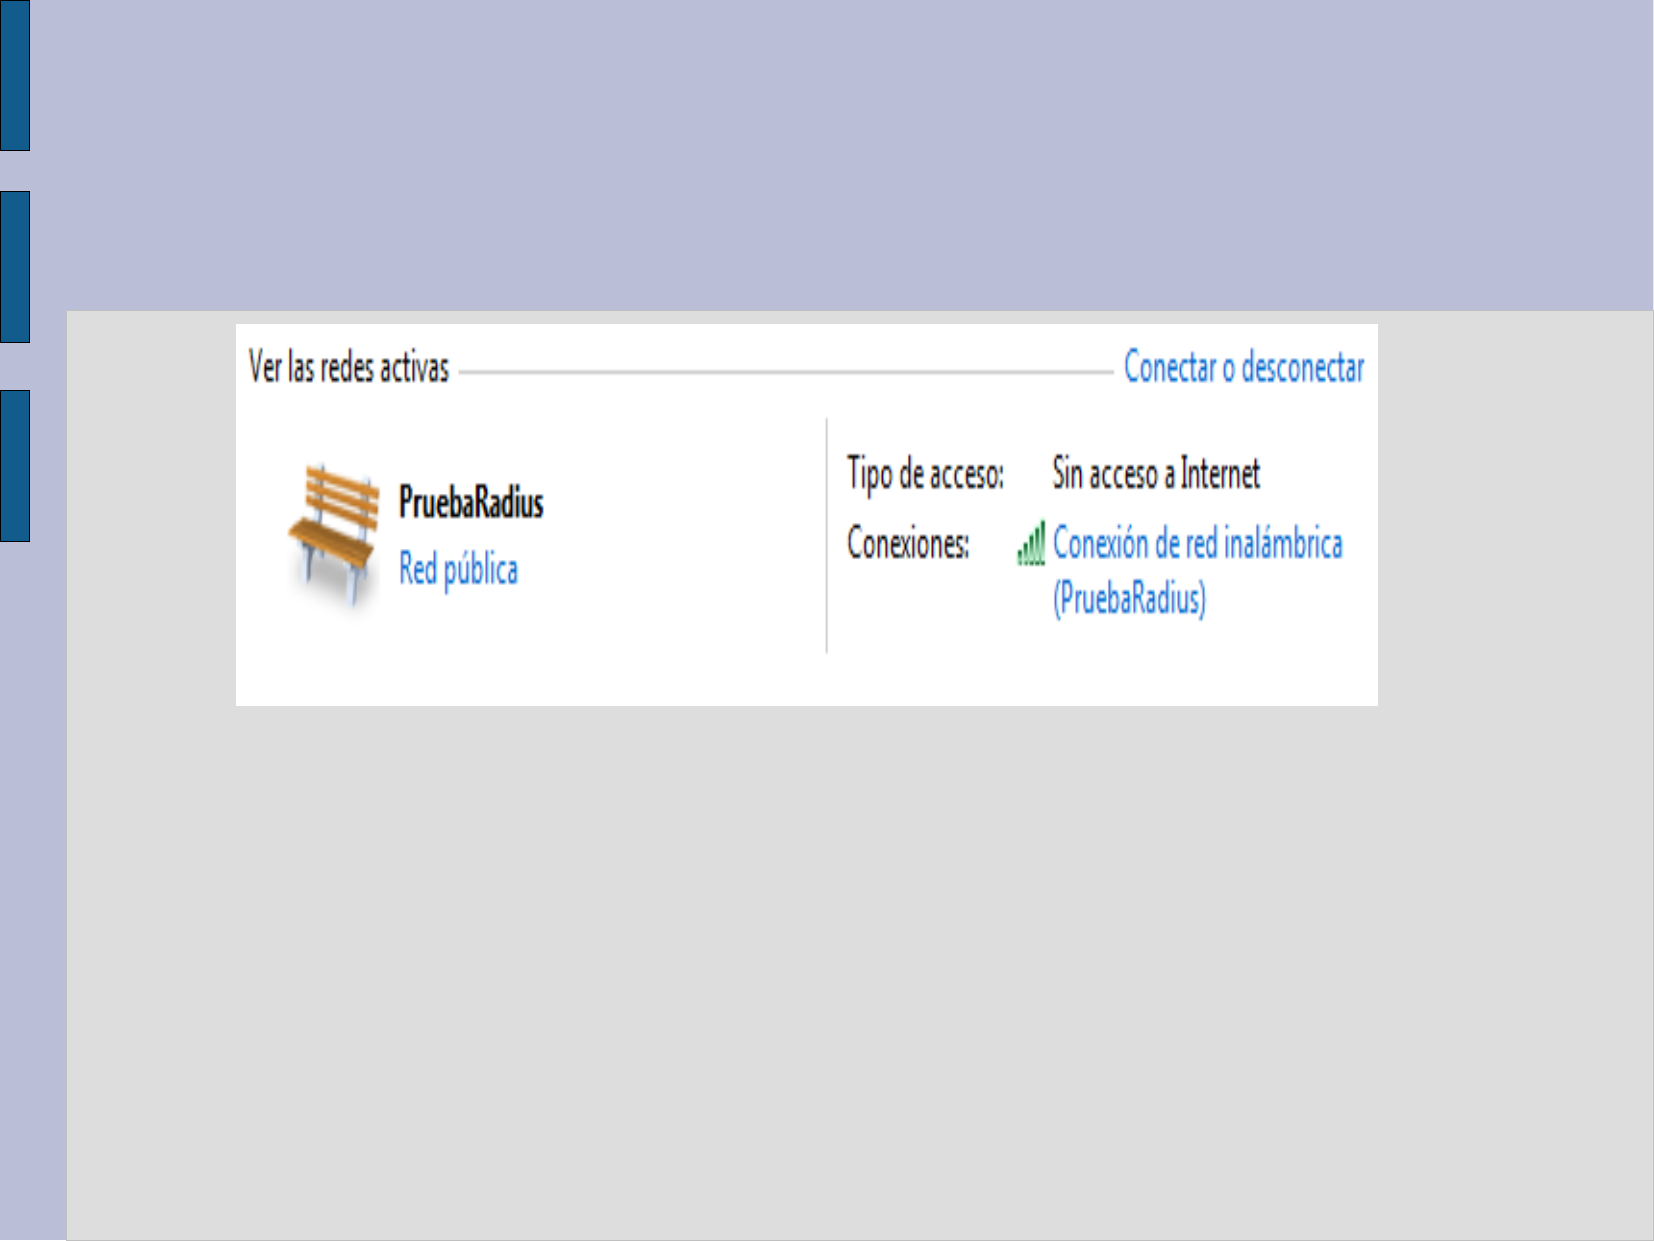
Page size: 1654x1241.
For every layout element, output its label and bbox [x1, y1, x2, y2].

picture [236, 324, 1378, 706]
